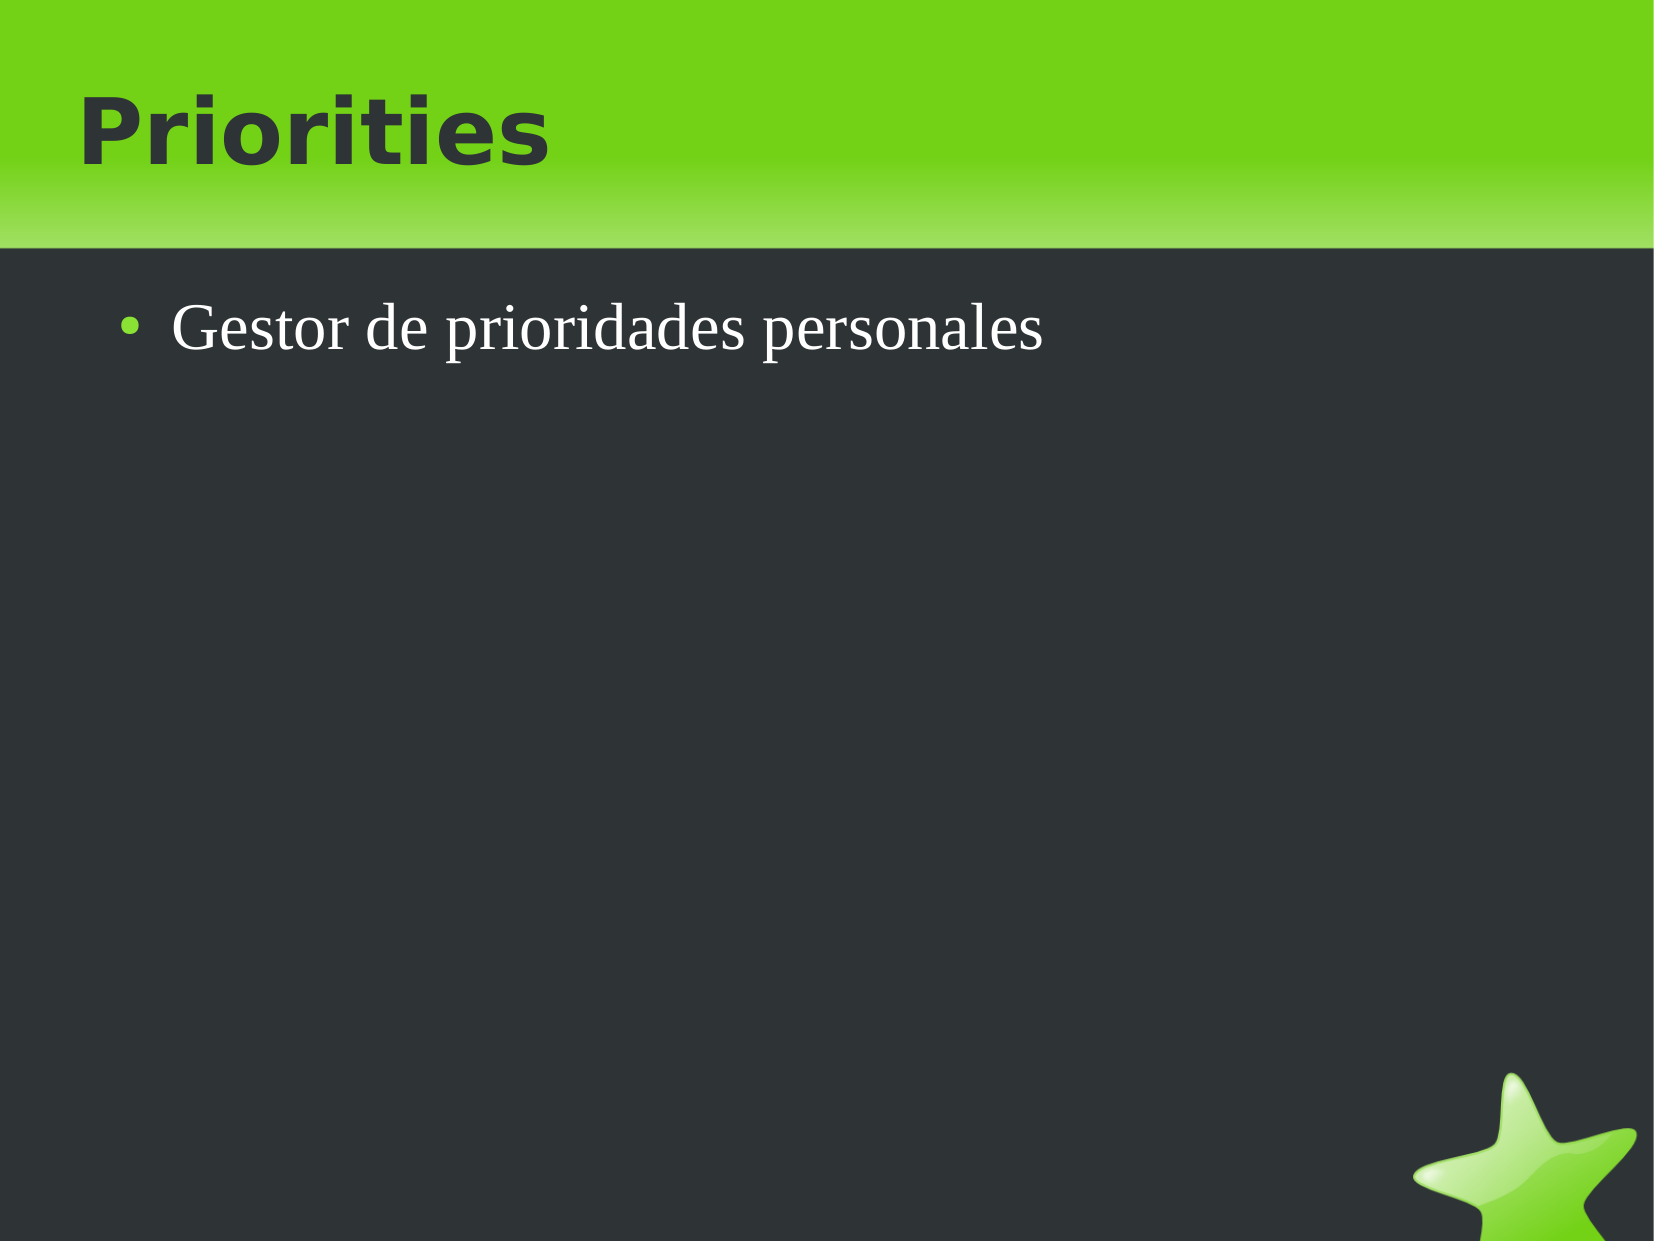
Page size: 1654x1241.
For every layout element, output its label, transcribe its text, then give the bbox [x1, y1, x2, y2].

title Priorities [76, 36, 1565, 229]
picture [0, 0, 1654, 1241]
list Gestor de prioridades personales [82, 290, 1571, 1094]
